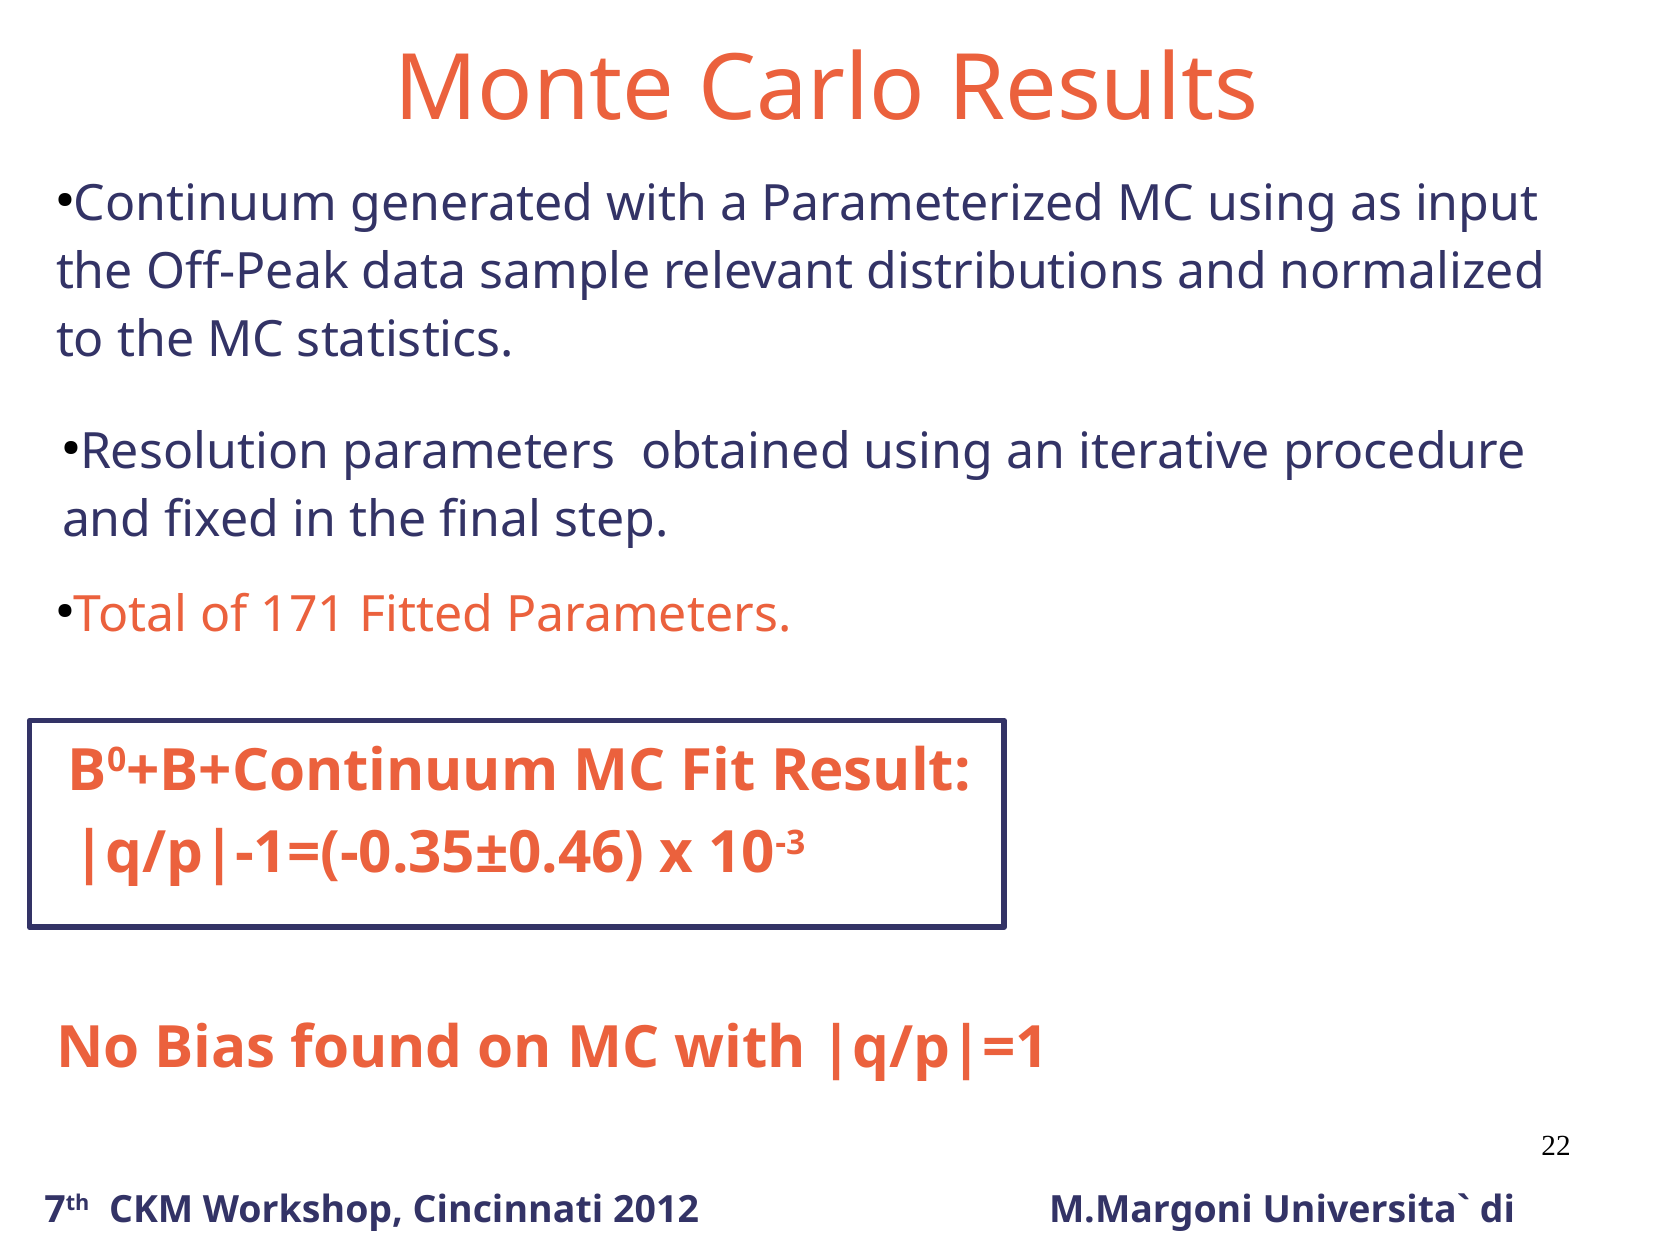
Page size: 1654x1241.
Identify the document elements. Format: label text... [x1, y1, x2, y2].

text_box Resolution parameters obtained using an iterative procedure and fixed in the final step. [47, 407, 1636, 577]
text_box No Bias found on MC with |q/p|=1 [41, 998, 1134, 1103]
text_box B0+B+Continuum MC Fit Result: [53, 720, 1412, 827]
text_box |q/p|-1=(-0.35±0.46) x 10-3 [59, 827, 857, 910]
text_box Total of 171 Fitted Parameters. [41, 501, 945, 749]
text_box Continuum generated with a Parameterized MC using as input the Off-Peak data sample relevant distributions and normalized to the MC statistics. [41, 159, 1577, 407]
text_box 7th CKM Workshop, Cincinnati 2012 M.Margoni Universita` di Padova & INFN [29, 1175, 1625, 1241]
title Monte Carlo Results [94, 0, 1583, 181]
